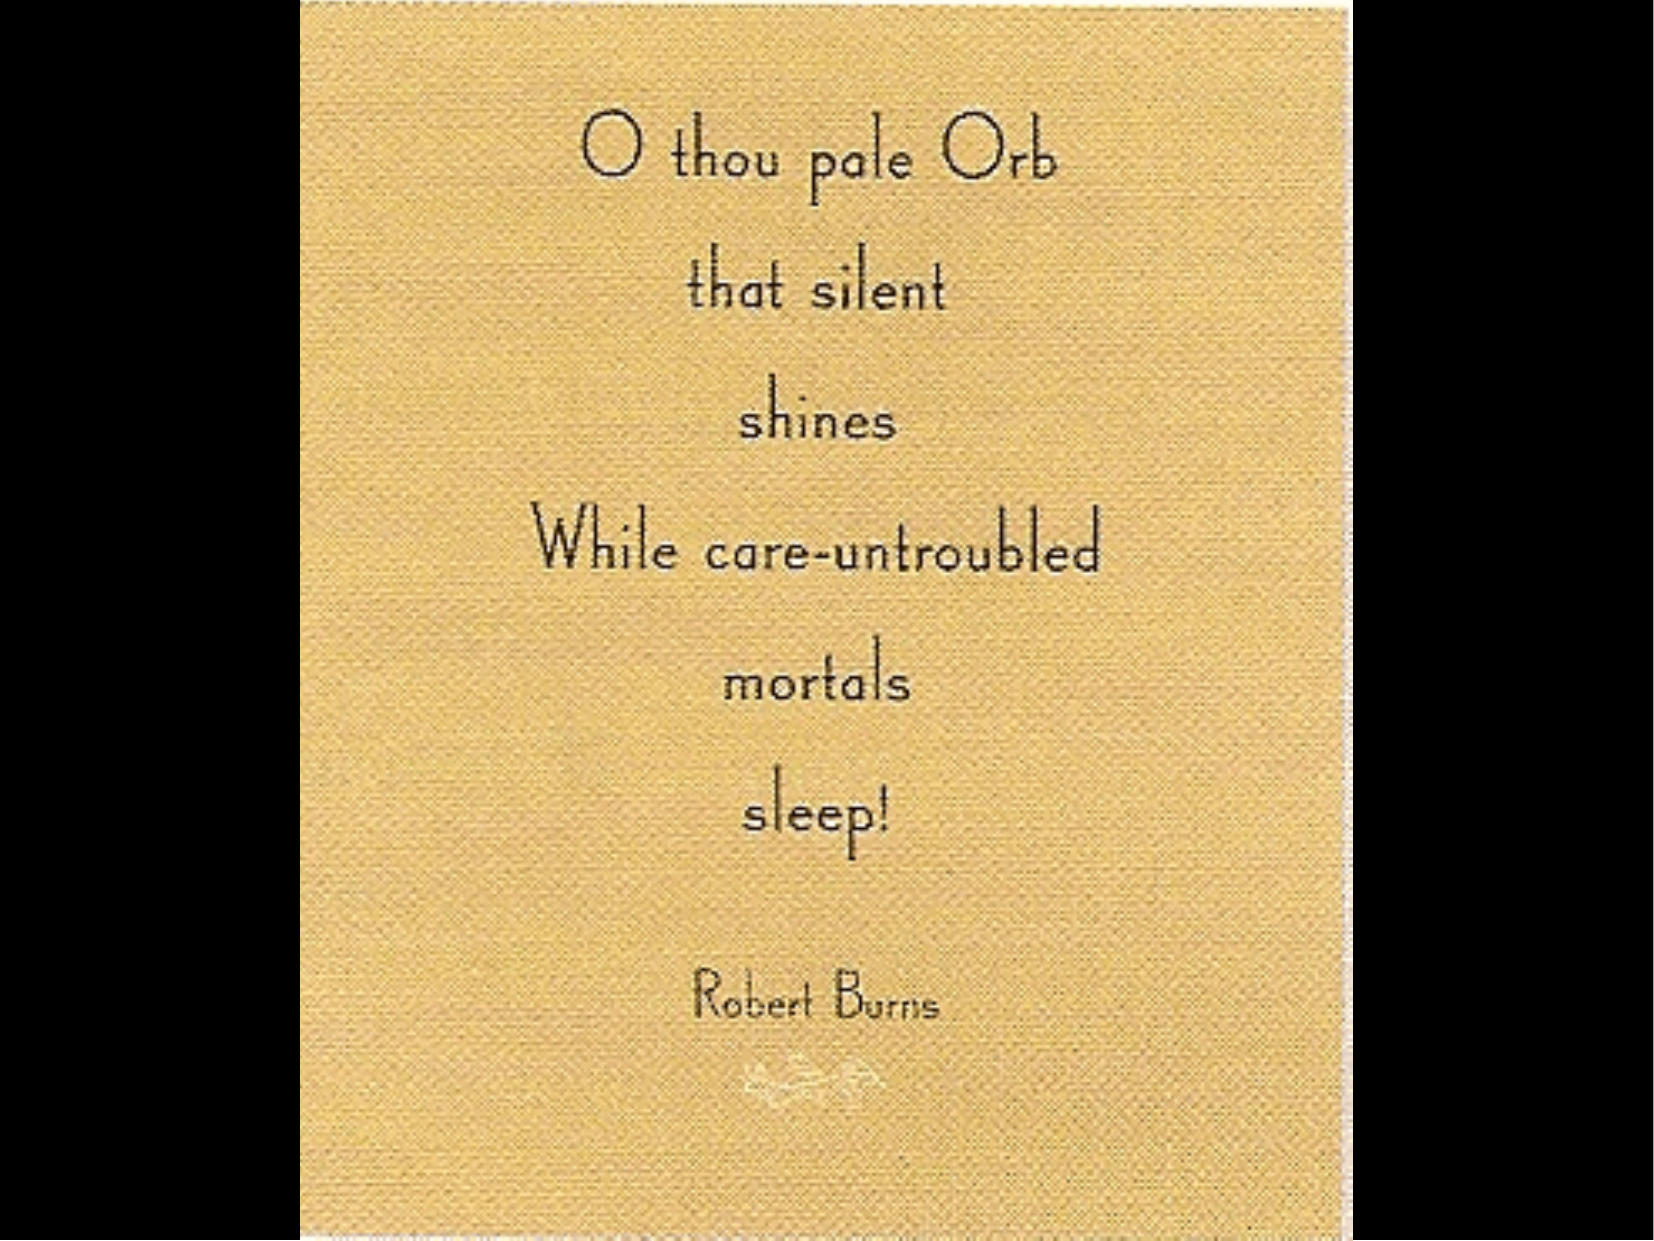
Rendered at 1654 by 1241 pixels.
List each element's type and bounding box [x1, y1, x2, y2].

picture [300, 0, 1353, 1241]
